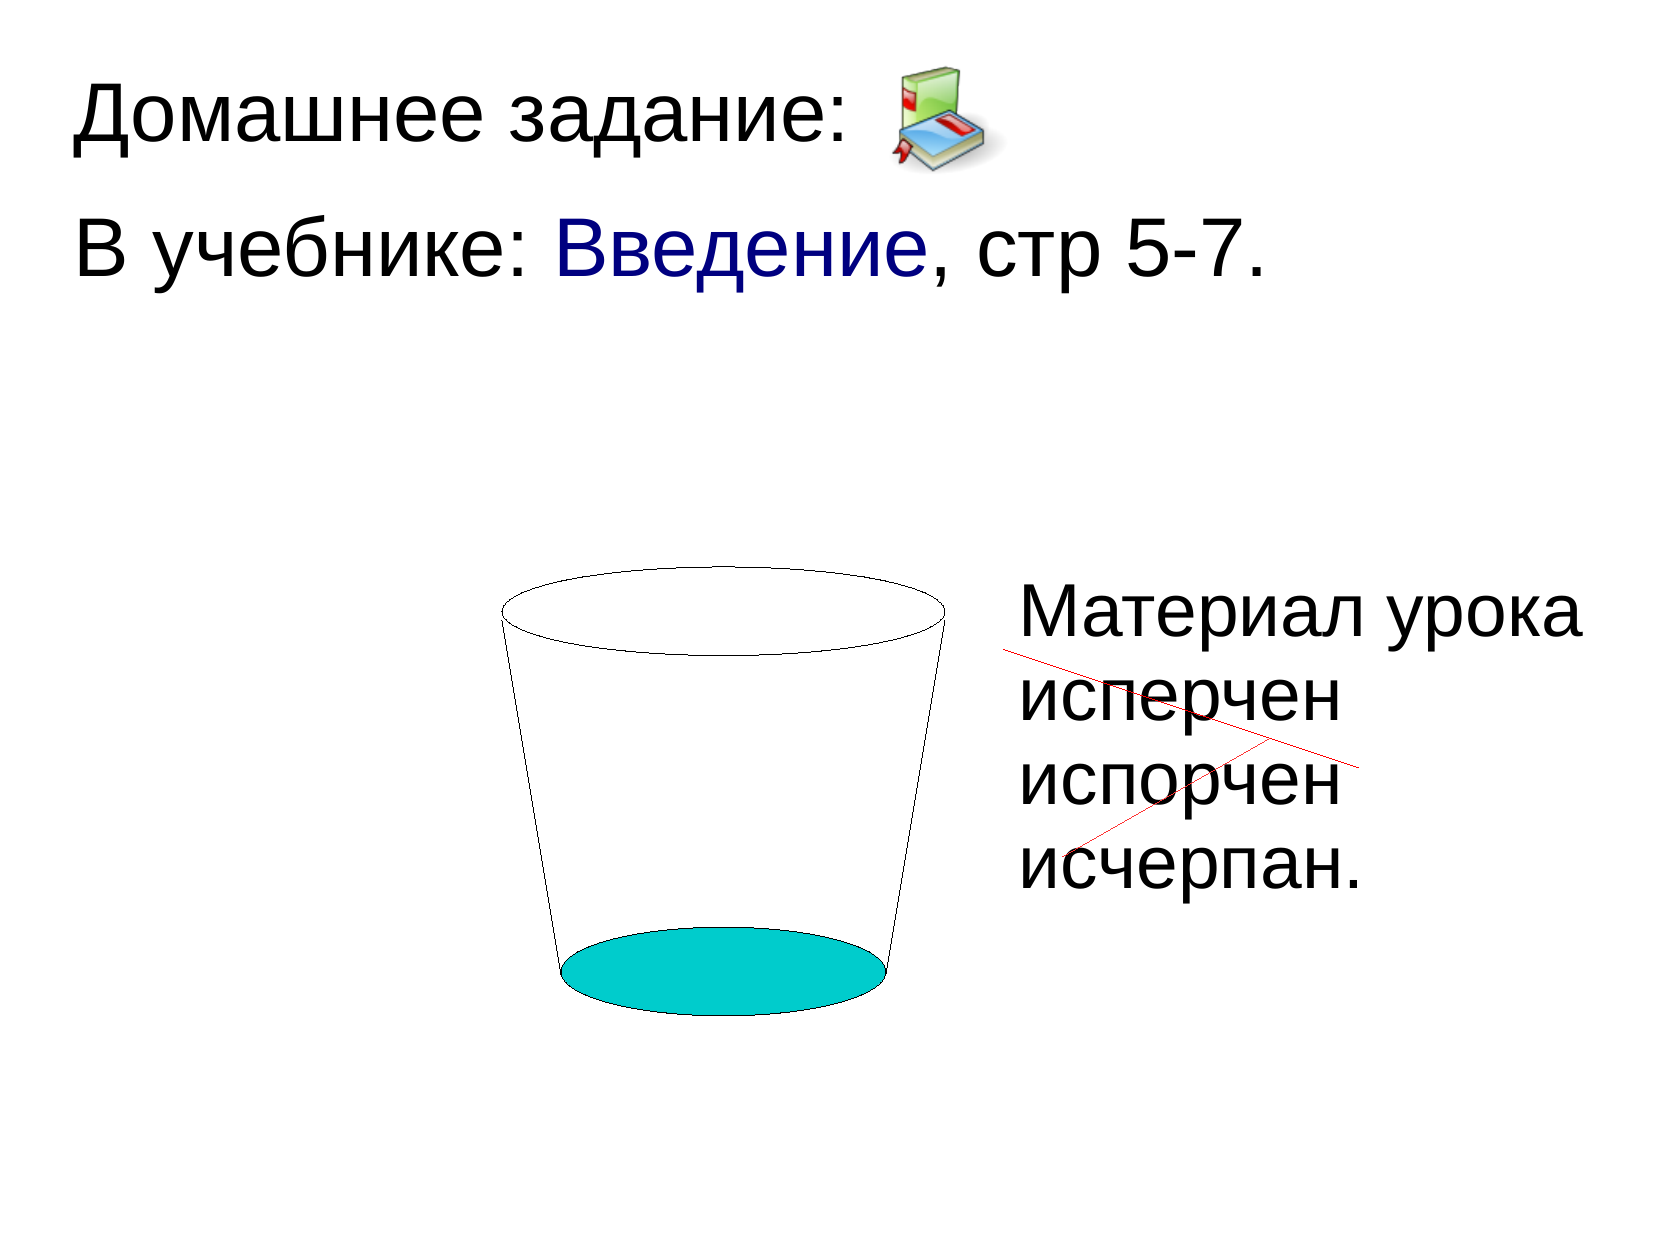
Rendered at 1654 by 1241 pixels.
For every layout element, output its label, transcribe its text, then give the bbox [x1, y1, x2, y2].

text_box [501, 566, 945, 656]
text_box [561, 927, 886, 1016]
picture [885, 58, 1011, 185]
text_box Материал урока исперчен испорчен исчерпан. [1003, 561, 1625, 912]
text_box Домашнее задание: В учебнике: Введение, стр 5-7. [59, 59, 1388, 302]
